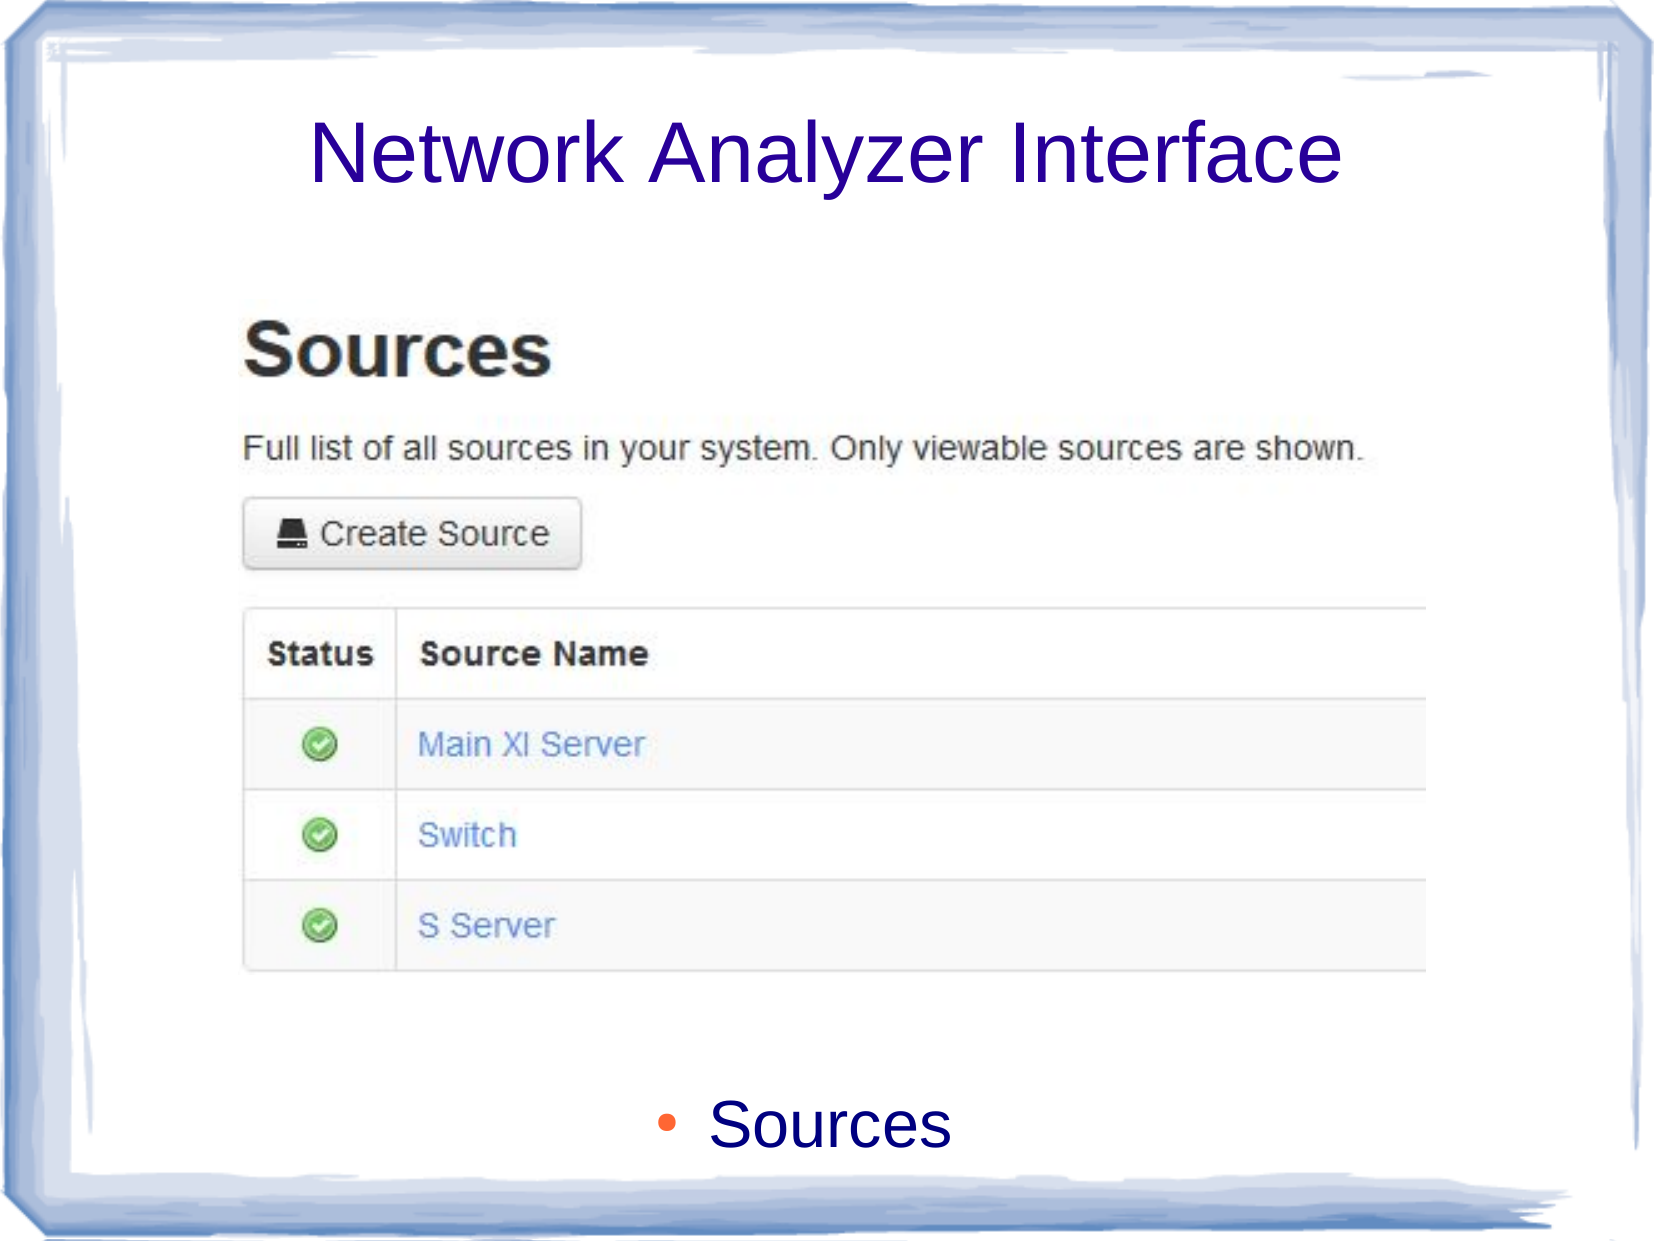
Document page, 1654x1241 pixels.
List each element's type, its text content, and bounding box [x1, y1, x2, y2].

list Sources [637, 1087, 1654, 1241]
picture [0, 0, 1654, 1241]
title Network Analyzer Interface [82, 49, 1571, 257]
